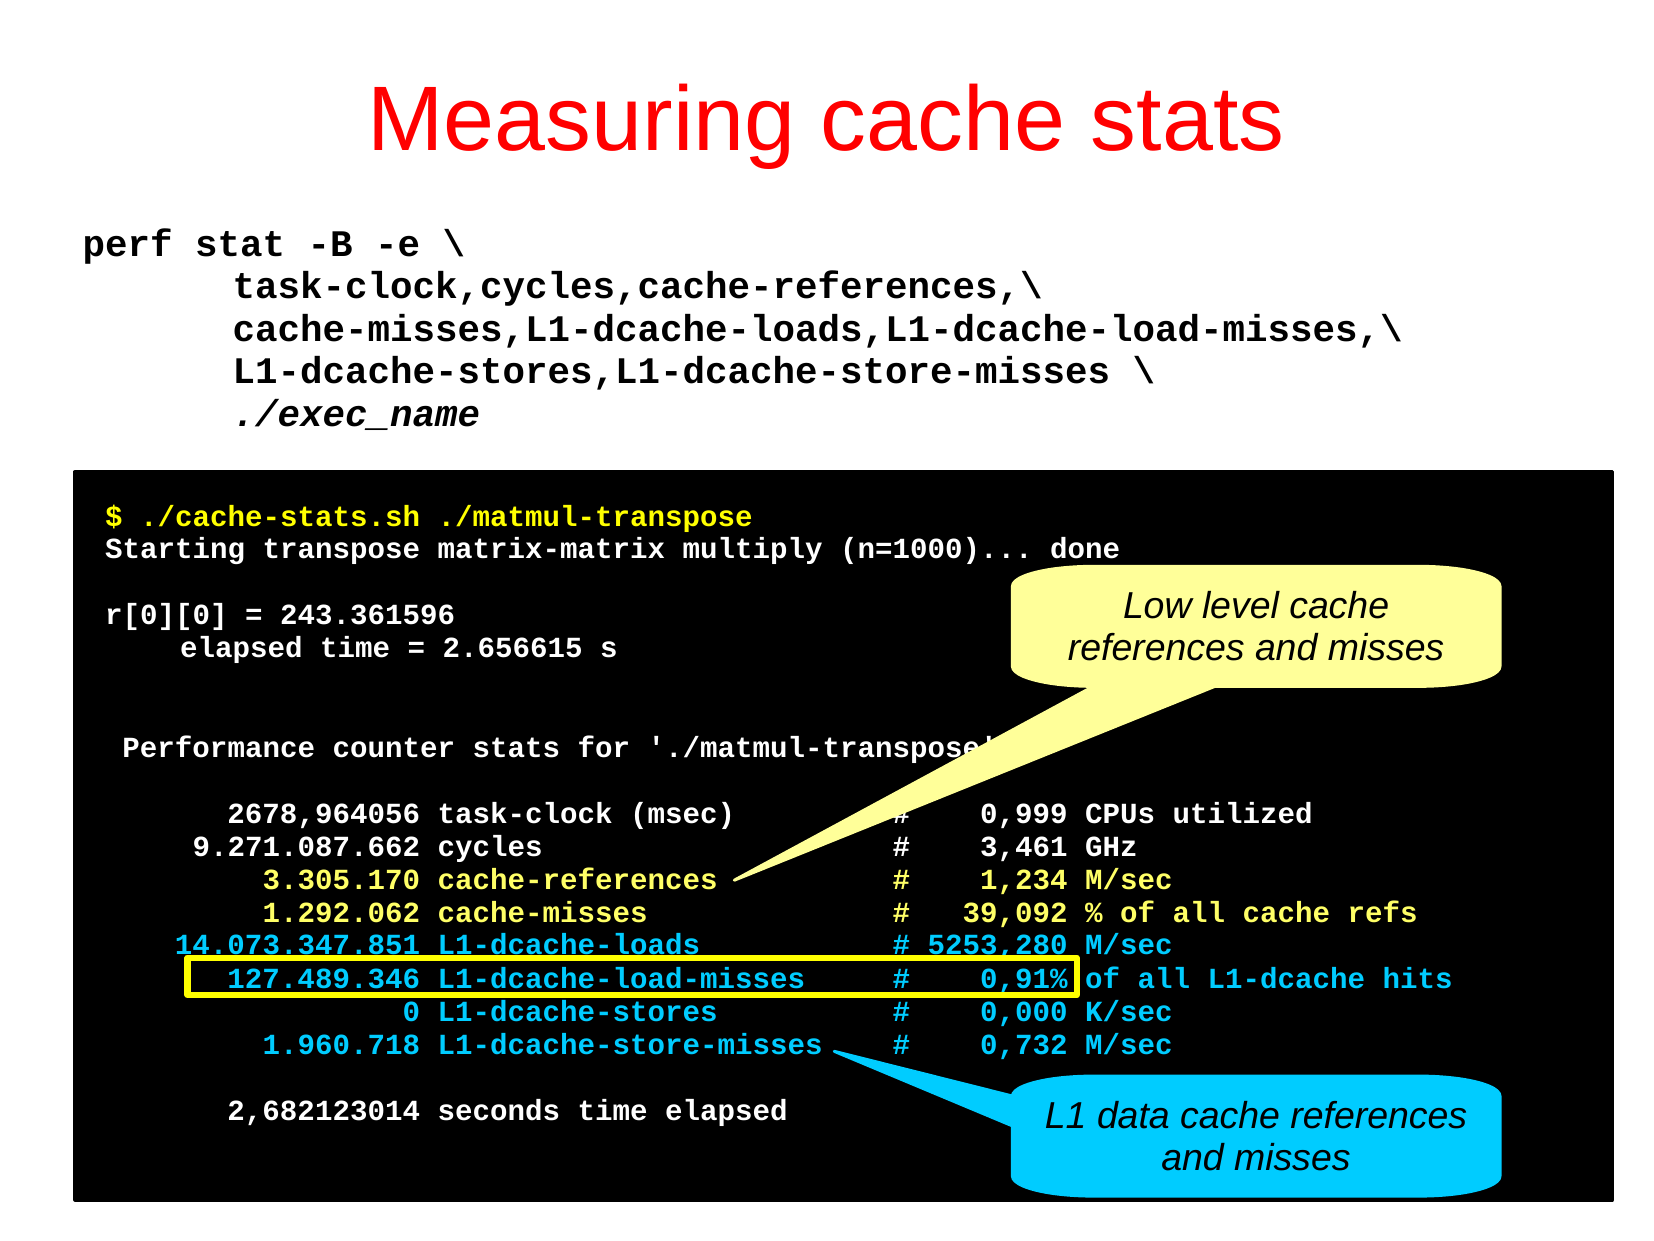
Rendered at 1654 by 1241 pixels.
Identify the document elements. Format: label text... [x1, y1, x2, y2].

text_box L1 data cache references and misses [834, 1051, 1501, 1197]
list perf stat -B -e \ task-clock,cycles,cache-references,\ cache-misses,L1-dcache-loads,L1-dcache-load-misses,\ L1-dcache-stores,L1-dcache-store-misses \ ./exec_name [82, 225, 1571, 290]
title Measuring cache stats [82, 49, 1571, 188]
text_box $ ./cache-stats.sh ./matmul-transpose Starting transpose matrix-matrix multiply (n=1000)... done r[0][0] = 243.361596 elapsed time = 2.656615 s Performance counter stats for './matmul-transpose': 2678,964056 task-clock (msec) # 0,999 CPUs utilized 9.271.087.662 cycles # 3,461 GHz 3.305.170 cache-references # 1,234 M/sec 1.292.062 cache-misses # 39,092 % of all cache refs 14.073.347.851 L1-dcache-loads # 5253,280 M/sec 127.489.346 L1-dcache-load-misses # 0,91% of all L1-dcache hits 0 L1-dcache-stores # 0,000 K/sec 1.960.718 L1-dcache-store-misses # 0,732 M/sec 2,682123014 seconds time elapsed [75, 471, 1613, 1201]
text_box [82, 290, 1571, 470]
text_box Low level cache references and misses [734, 566, 1501, 881]
